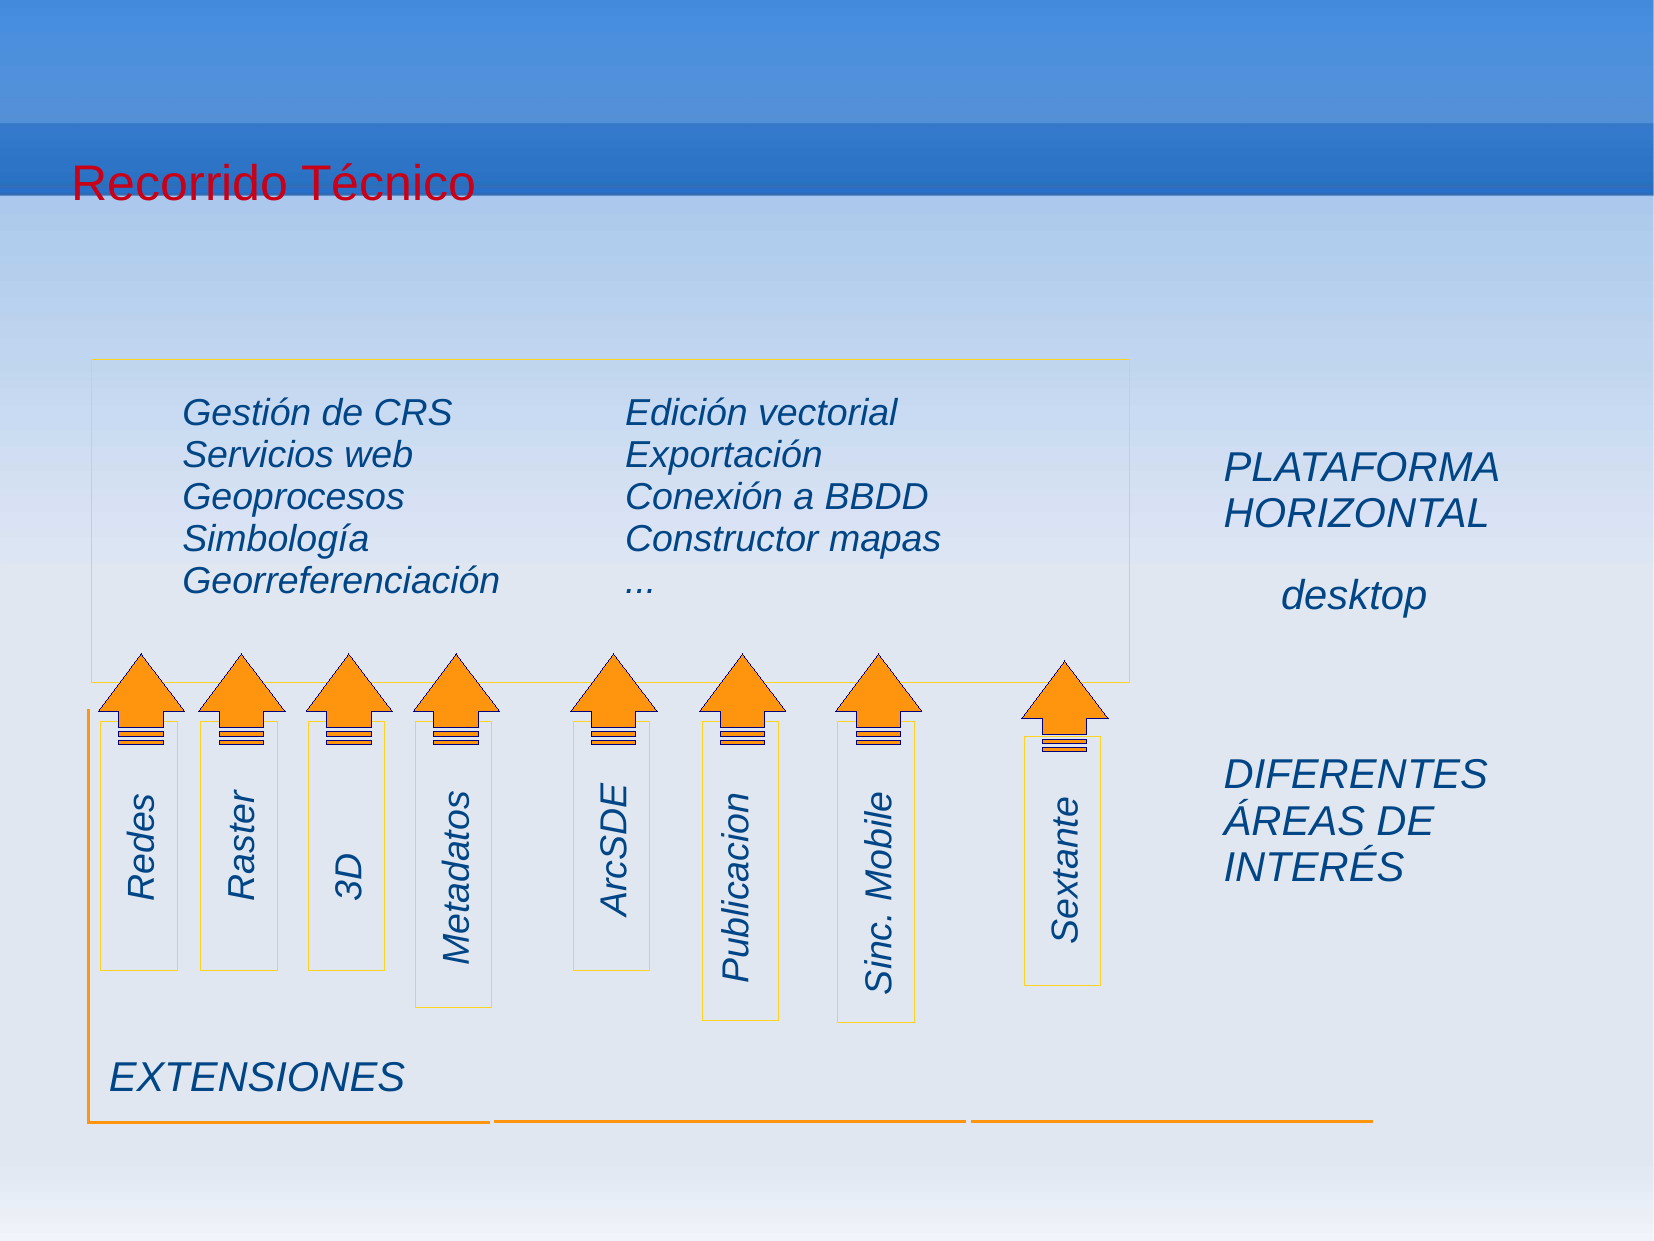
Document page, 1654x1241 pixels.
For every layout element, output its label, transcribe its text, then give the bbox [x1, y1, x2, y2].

text_box [1042, 747, 1087, 752]
text_box [198, 653, 286, 728]
text_box Publicacion [706, 604, 771, 999]
text_box [1021, 660, 1109, 735]
text_box [326, 731, 372, 737]
text_box Redes [112, 740, 176, 916]
text_box [326, 740, 372, 745]
text_box 3D [320, 740, 384, 916]
text_box [856, 731, 901, 737]
text_box Metadatos [427, 755, 491, 981]
text_box [591, 731, 636, 737]
text_box [771, 691, 786, 712]
text_box desktop [1282, 573, 1654, 635]
text_box [219, 731, 264, 737]
text_box [856, 740, 901, 745]
text_box Sextante [1036, 747, 1100, 960]
text_box [570, 653, 658, 728]
text_box ArcSDE [585, 740, 649, 932]
text_box [118, 731, 164, 737]
text_box [433, 740, 479, 745]
text_box [591, 740, 636, 745]
text_box PLATAFORMA HORIZONTAL [1225, 444, 1606, 568]
text_box [219, 740, 264, 745]
text_box [306, 653, 393, 728]
text_box [118, 740, 164, 745]
text_box Recorrido Técnico [57, 147, 1416, 225]
text_box [699, 702, 706, 712]
text_box Raster [212, 740, 276, 916]
text_box Gestión de CRS Edición vectorial Servicios web Exportación Geoprocesos Conexión a BBDD Simbología Constructor mapas Georreferenciación ... [167, 383, 1101, 663]
text_box [433, 731, 479, 737]
text_box EXTENSIONES [110, 1055, 491, 1117]
text_box [413, 653, 500, 728]
picture [0, 0, 1654, 1241]
text_box [1042, 739, 1087, 744]
text_box [835, 653, 922, 728]
text_box DIFERENTES ÁREAS DE INTERÉS [1225, 752, 1606, 937]
text_box [98, 653, 185, 728]
text_box Sinc. Mobile [849, 740, 914, 1010]
